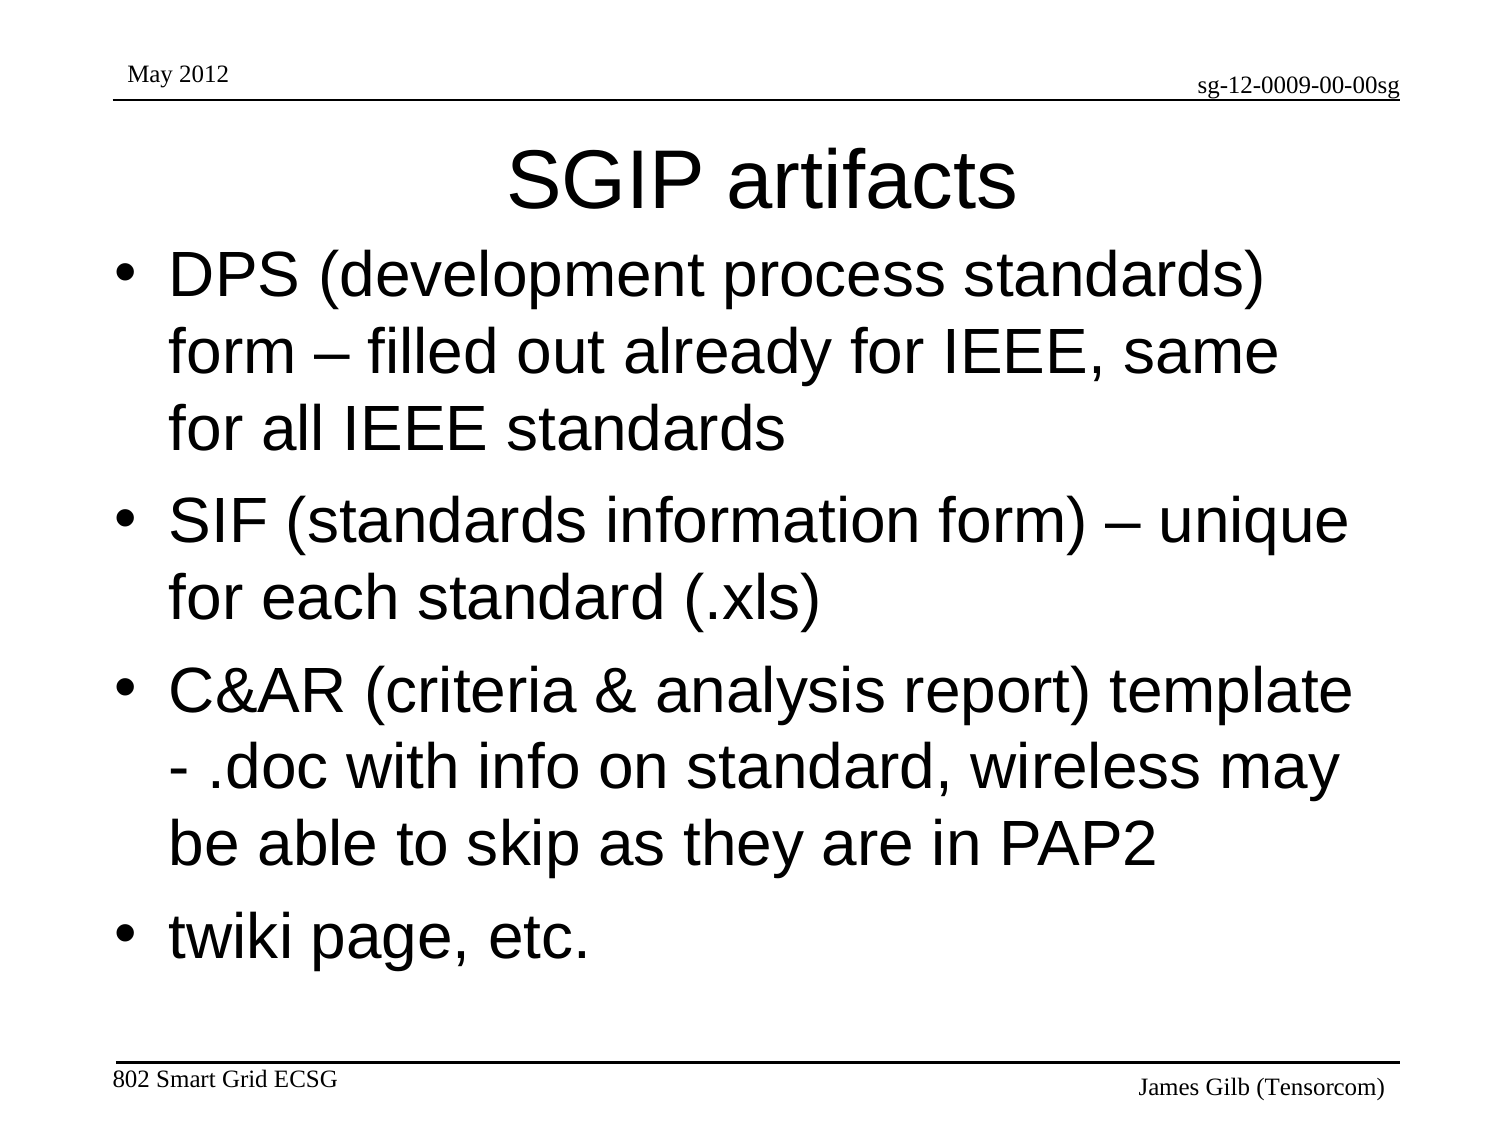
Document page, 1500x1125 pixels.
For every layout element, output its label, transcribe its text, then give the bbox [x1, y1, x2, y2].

title SGIP artifacts [125, 112, 1401, 238]
list DPS (development process standards) form – filled out already for IEEE, same for all IEEE standards SIF (standards information form) – unique for each standard (.xls) C&AR (criteria & analysis report) template - .doc with info on standard, wireless may be able to skip as they are in PAP2 twiki page, etc. [99, 224, 1375, 1051]
